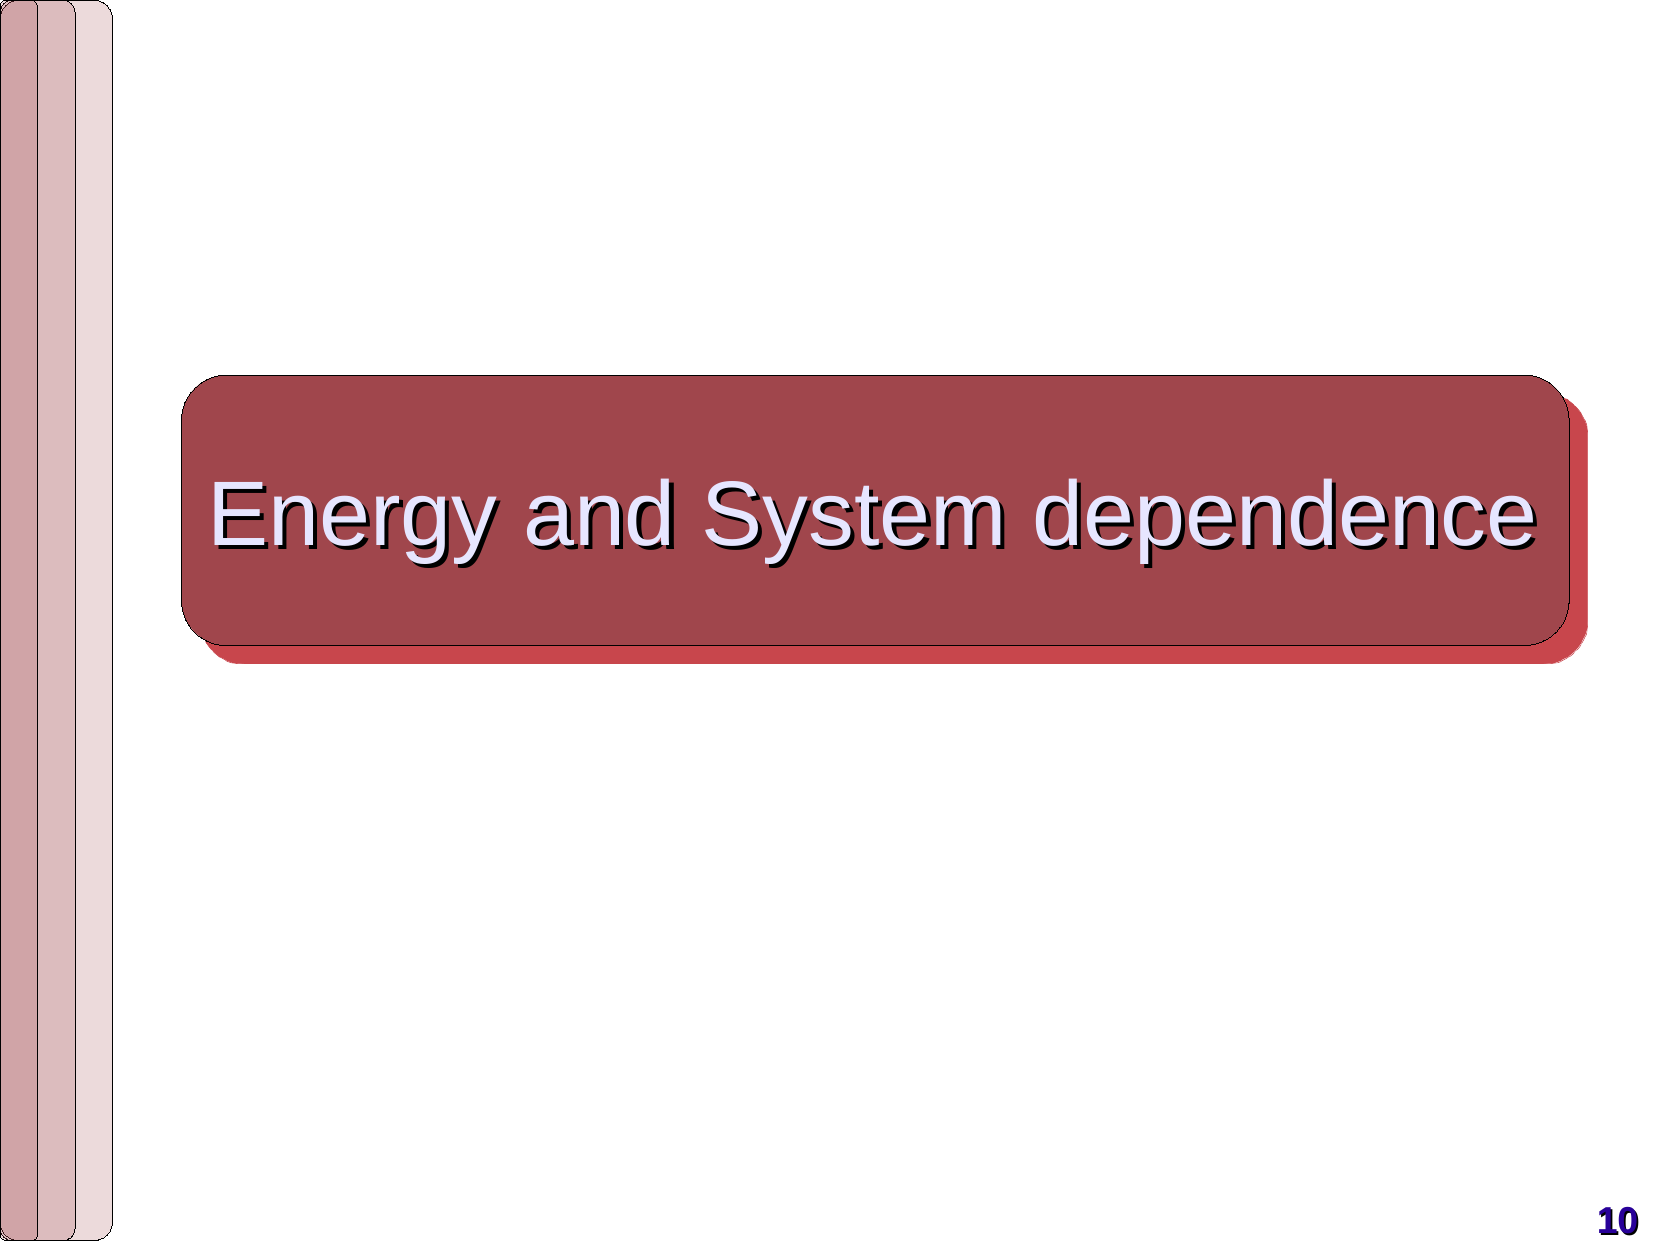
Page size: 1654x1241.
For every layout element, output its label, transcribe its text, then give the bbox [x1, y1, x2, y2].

title Energy and System dependence [181, 373, 1565, 654]
text_box [1565, 401, 1570, 620]
